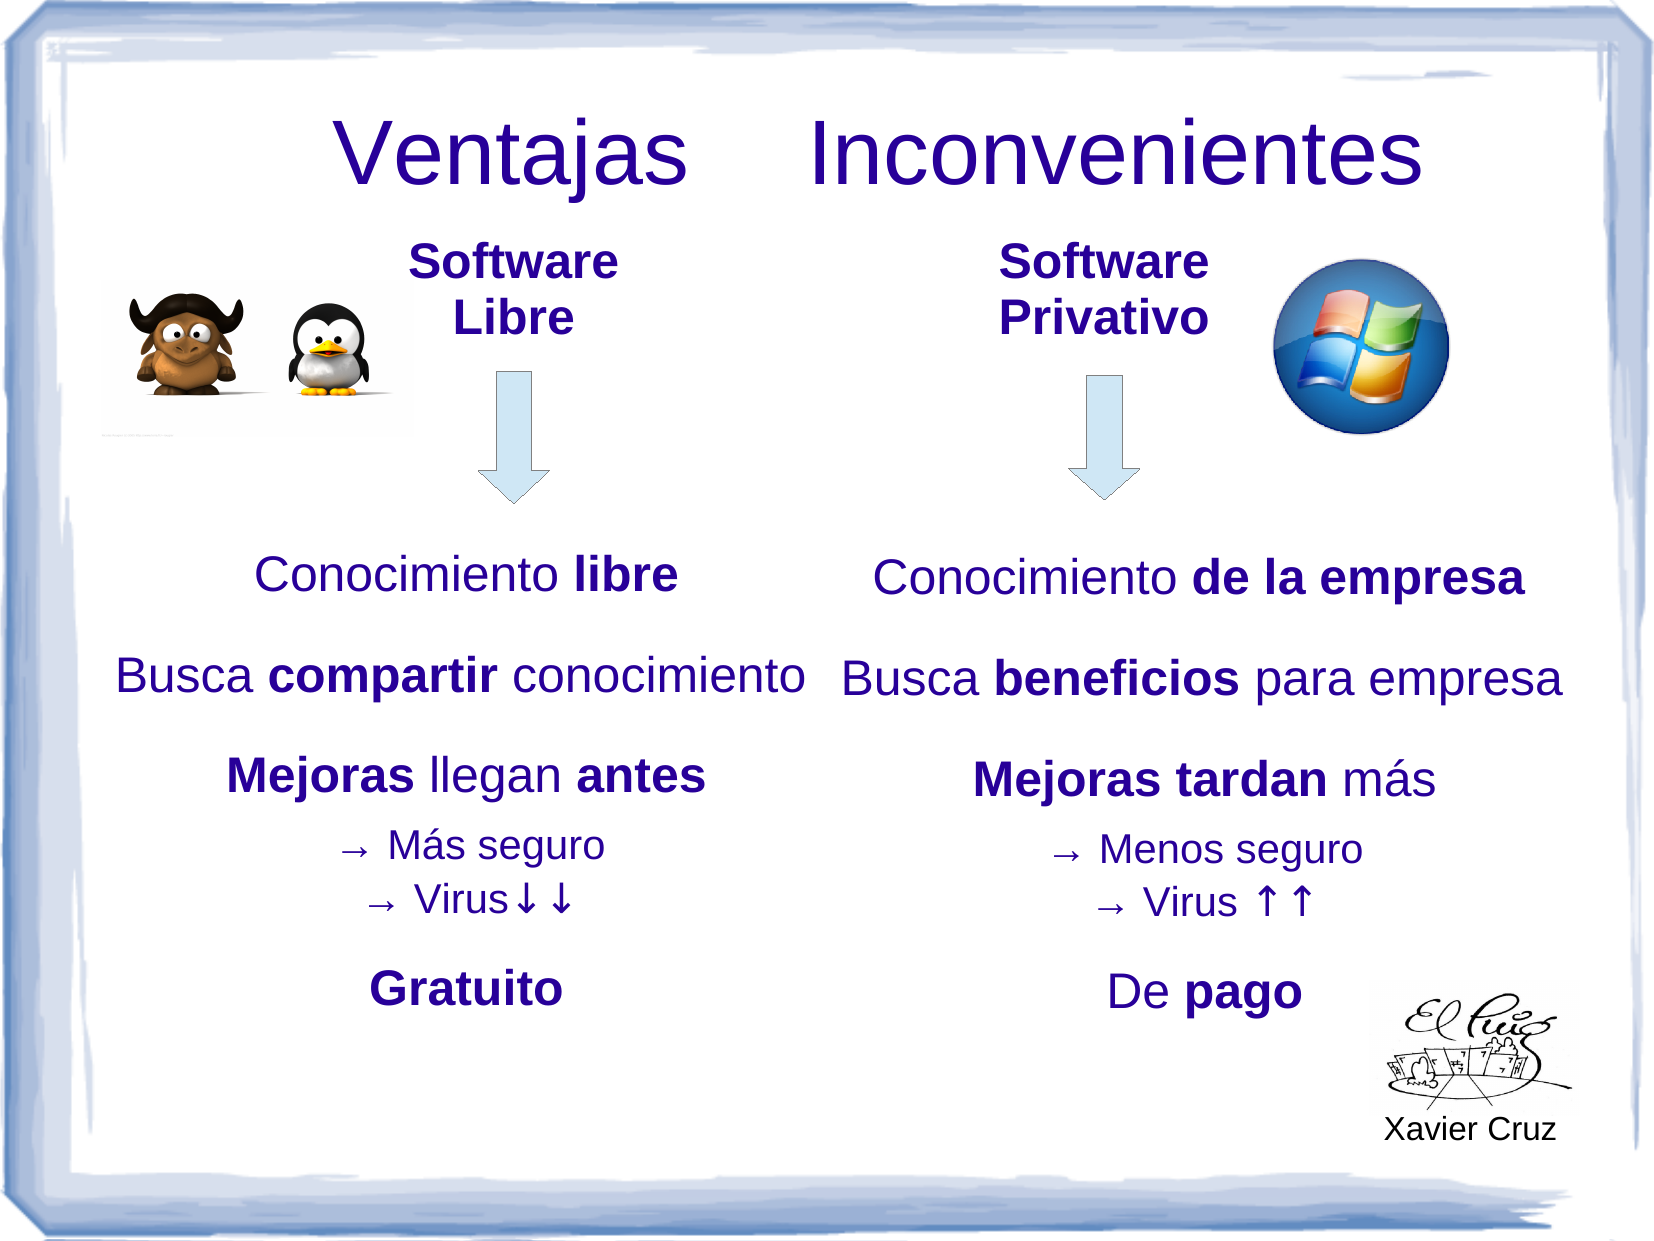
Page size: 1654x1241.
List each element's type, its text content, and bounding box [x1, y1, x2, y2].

text_box Mejoras tardan más → Menos seguro → Virus ↑↑ [885, 750, 1524, 919]
text_box Busca beneficios para empresa [826, 650, 1577, 707]
title Inconvenientes [791, 49, 1441, 257]
text_box Gratuito [159, 960, 774, 1016]
text_box Conocimiento libre [159, 546, 774, 603]
text_box Software Libre [372, 233, 656, 346]
text_box [478, 371, 550, 504]
title Ventajas [318, 49, 703, 257]
text_box Busca compartir conocimiento [106, 647, 815, 703]
text_box Software Privativo [938, 257, 1267, 346]
text_box De pago [885, 963, 1524, 1020]
picture [0, 0, 1654, 1241]
text_box Conocimiento de la empresa [862, 549, 1536, 606]
text_box [1068, 375, 1140, 500]
text_box Mejoras llegan antes → Más seguro → Virus↓↓ [159, 747, 774, 916]
